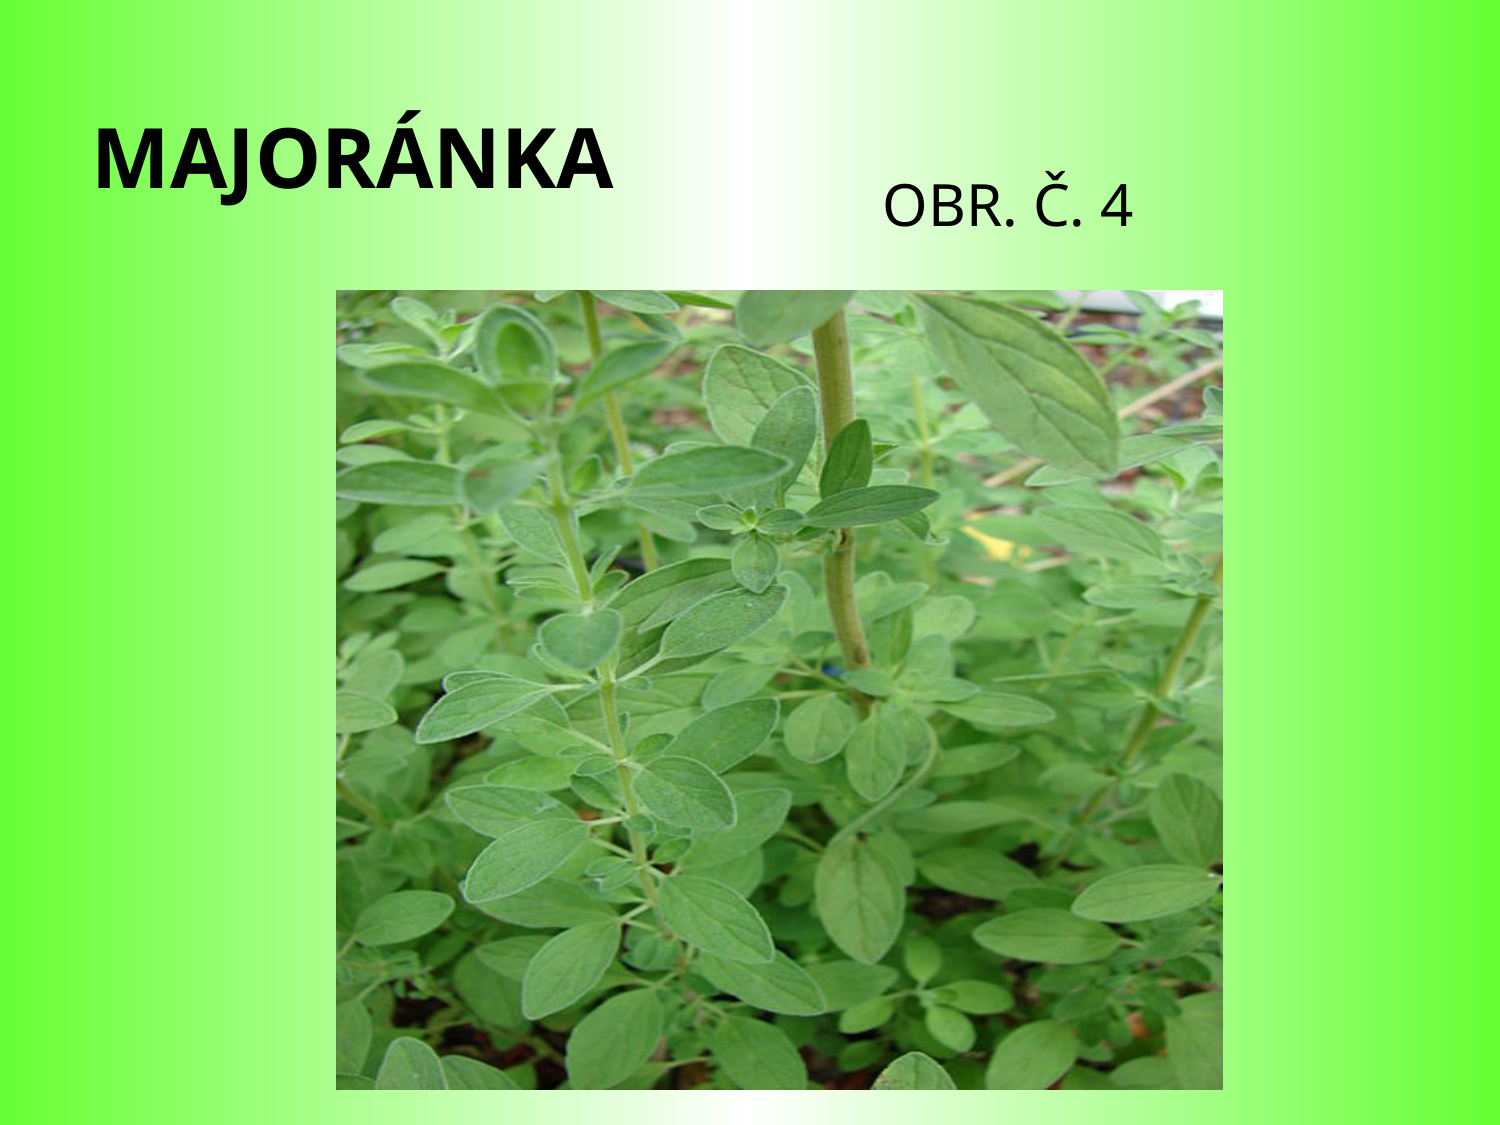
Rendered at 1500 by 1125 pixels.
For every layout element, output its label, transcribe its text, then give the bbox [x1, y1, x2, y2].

title MAJORÁNKA [76, 42, 1427, 268]
picture [336, 290, 1223, 1090]
text_box OBR. Č. 4 [868, 160, 1447, 247]
